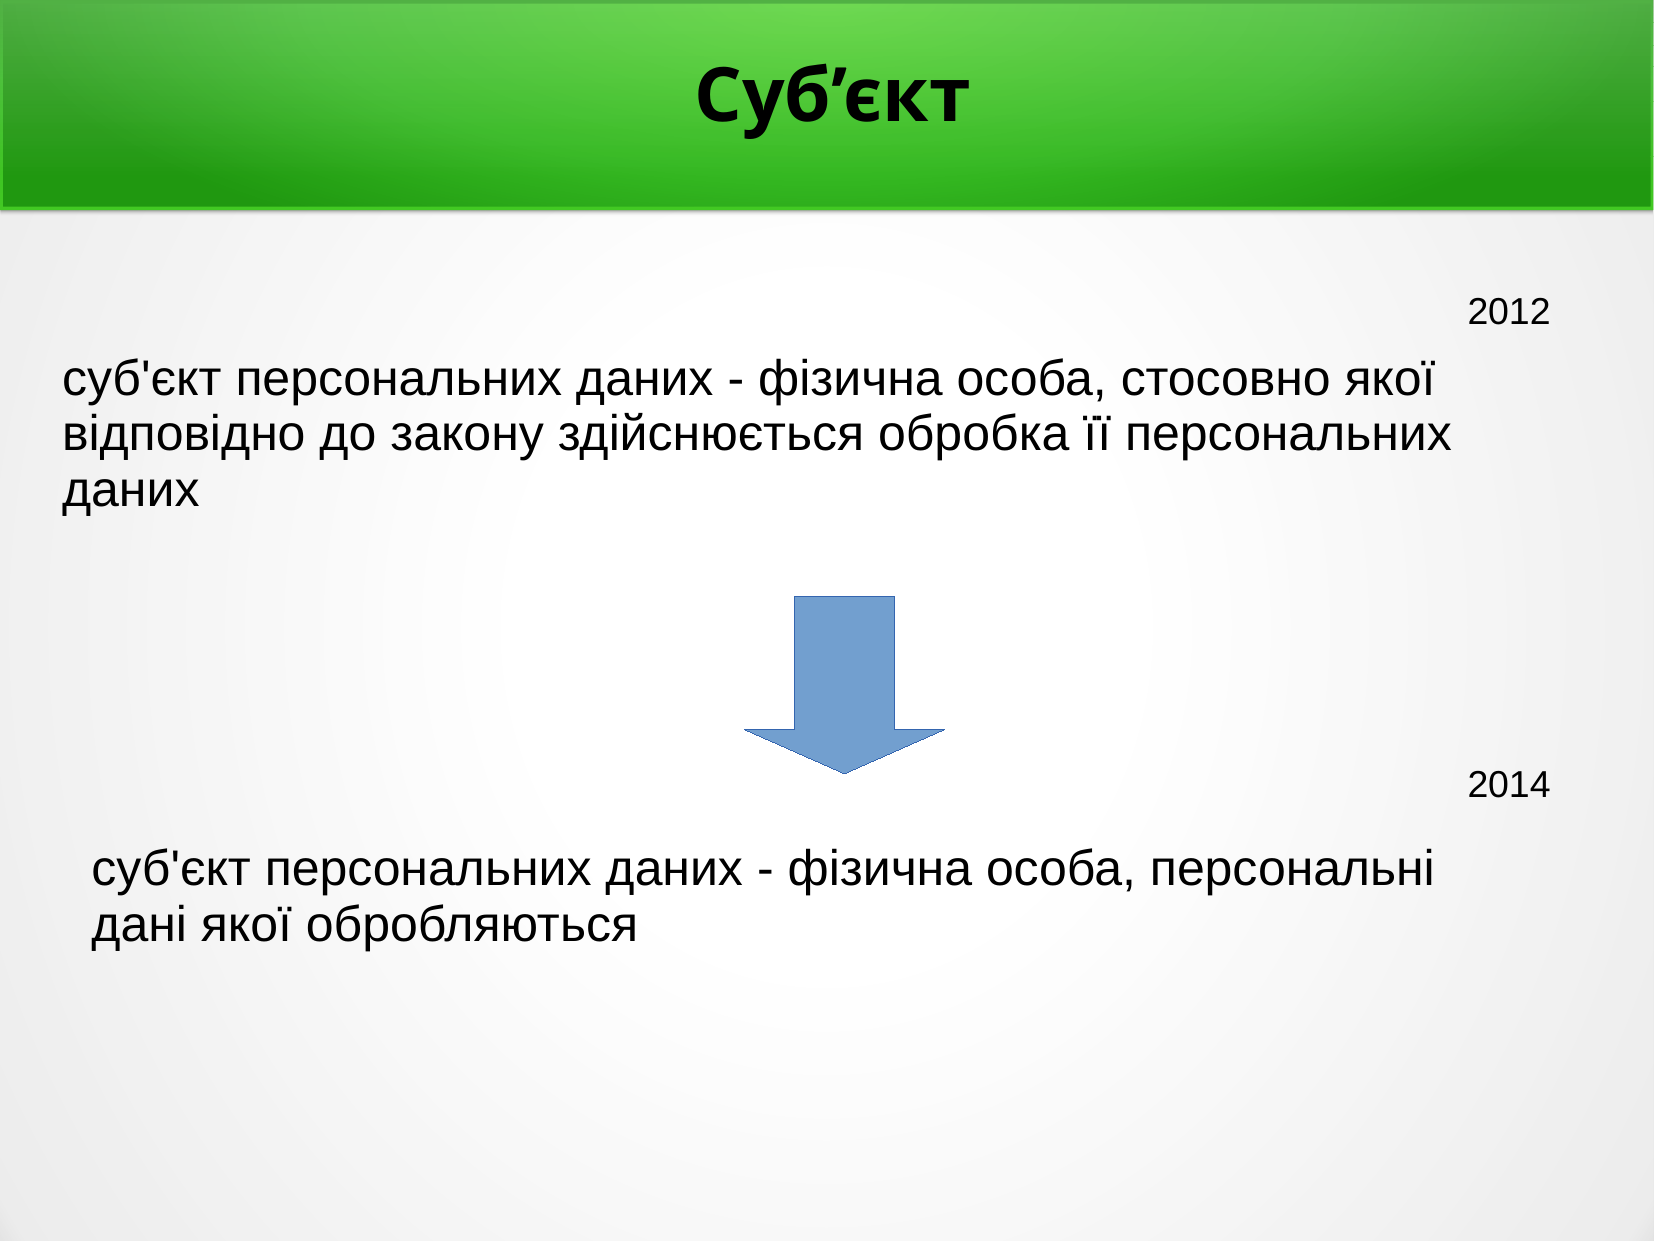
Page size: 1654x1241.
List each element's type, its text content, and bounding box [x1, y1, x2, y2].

text_box 2012 [1452, 283, 1566, 341]
text_box Суб’єкт [602, 35, 1063, 150]
text_box [744, 596, 945, 774]
text_box суб'єкт персональних даних - фізична особа, стосовно якої відповідно до закону здійснюється обробка її персональних даних [47, 342, 1541, 527]
text_box суб'єкт персональних даних - фізична особа, персональні дані якої обробляються [76, 832, 1542, 961]
text_box 2014 [1452, 755, 1566, 813]
